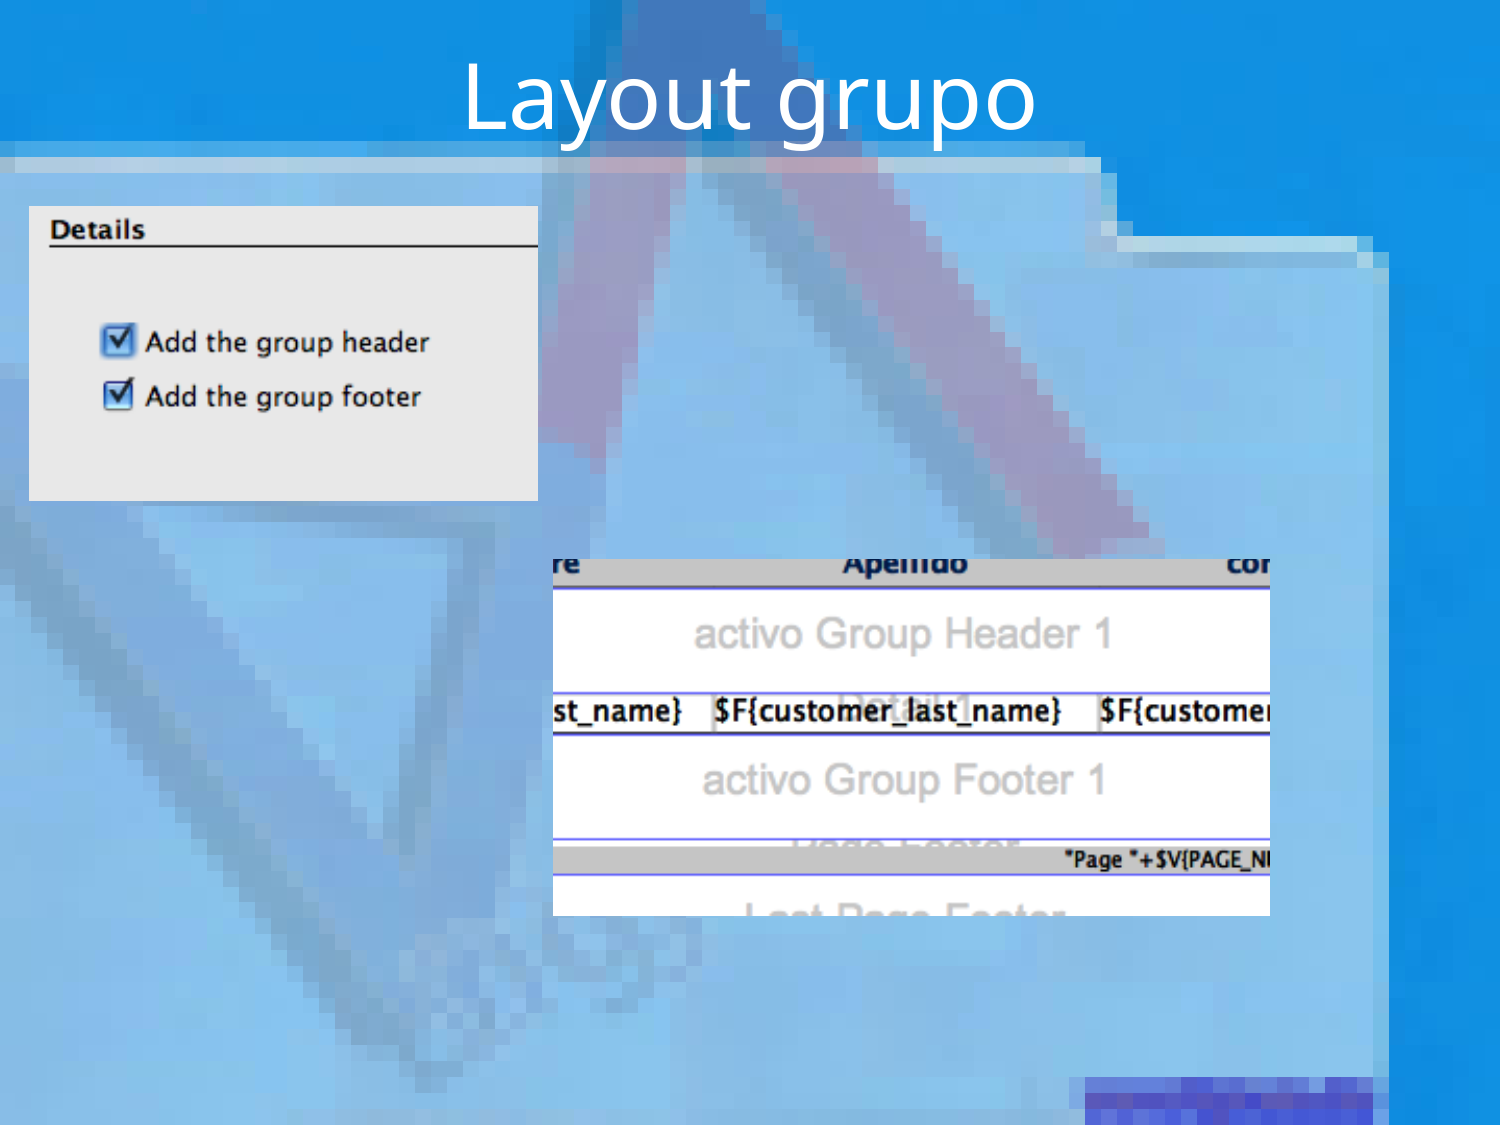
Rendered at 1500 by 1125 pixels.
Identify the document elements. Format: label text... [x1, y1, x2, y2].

picture [0, 0, 1500, 1125]
title Layout grupo [112, 0, 1388, 214]
